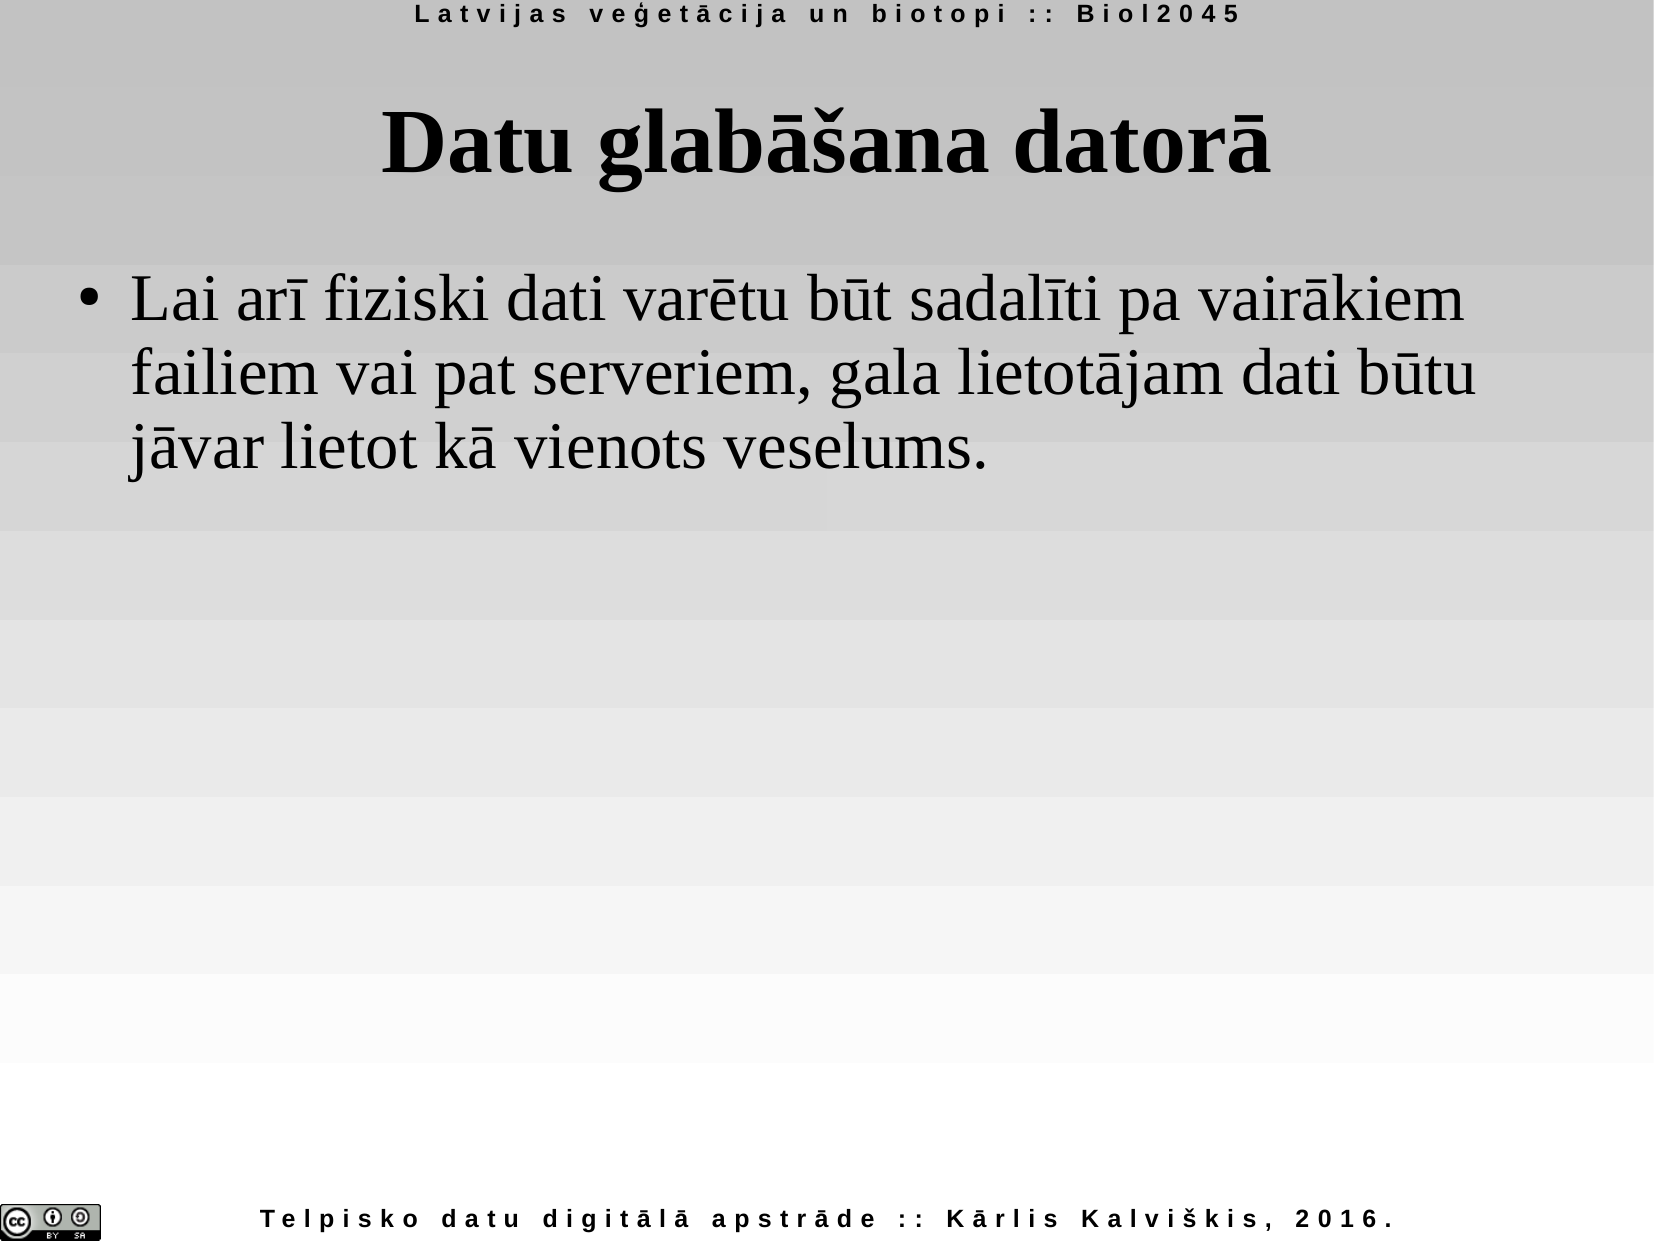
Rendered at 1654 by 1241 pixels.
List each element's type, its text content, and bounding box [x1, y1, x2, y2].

title Datu glabāšana datorā [59, 37, 1596, 246]
picture [0, 0, 1654, 1241]
list Lai arī fiziski dati varētu būt sadalīti pa vairākiem failiem vai pat serveriem, gala lietotājam dati būtu jāvar lietot kā vienots veselums. [59, 261, 1596, 1175]
